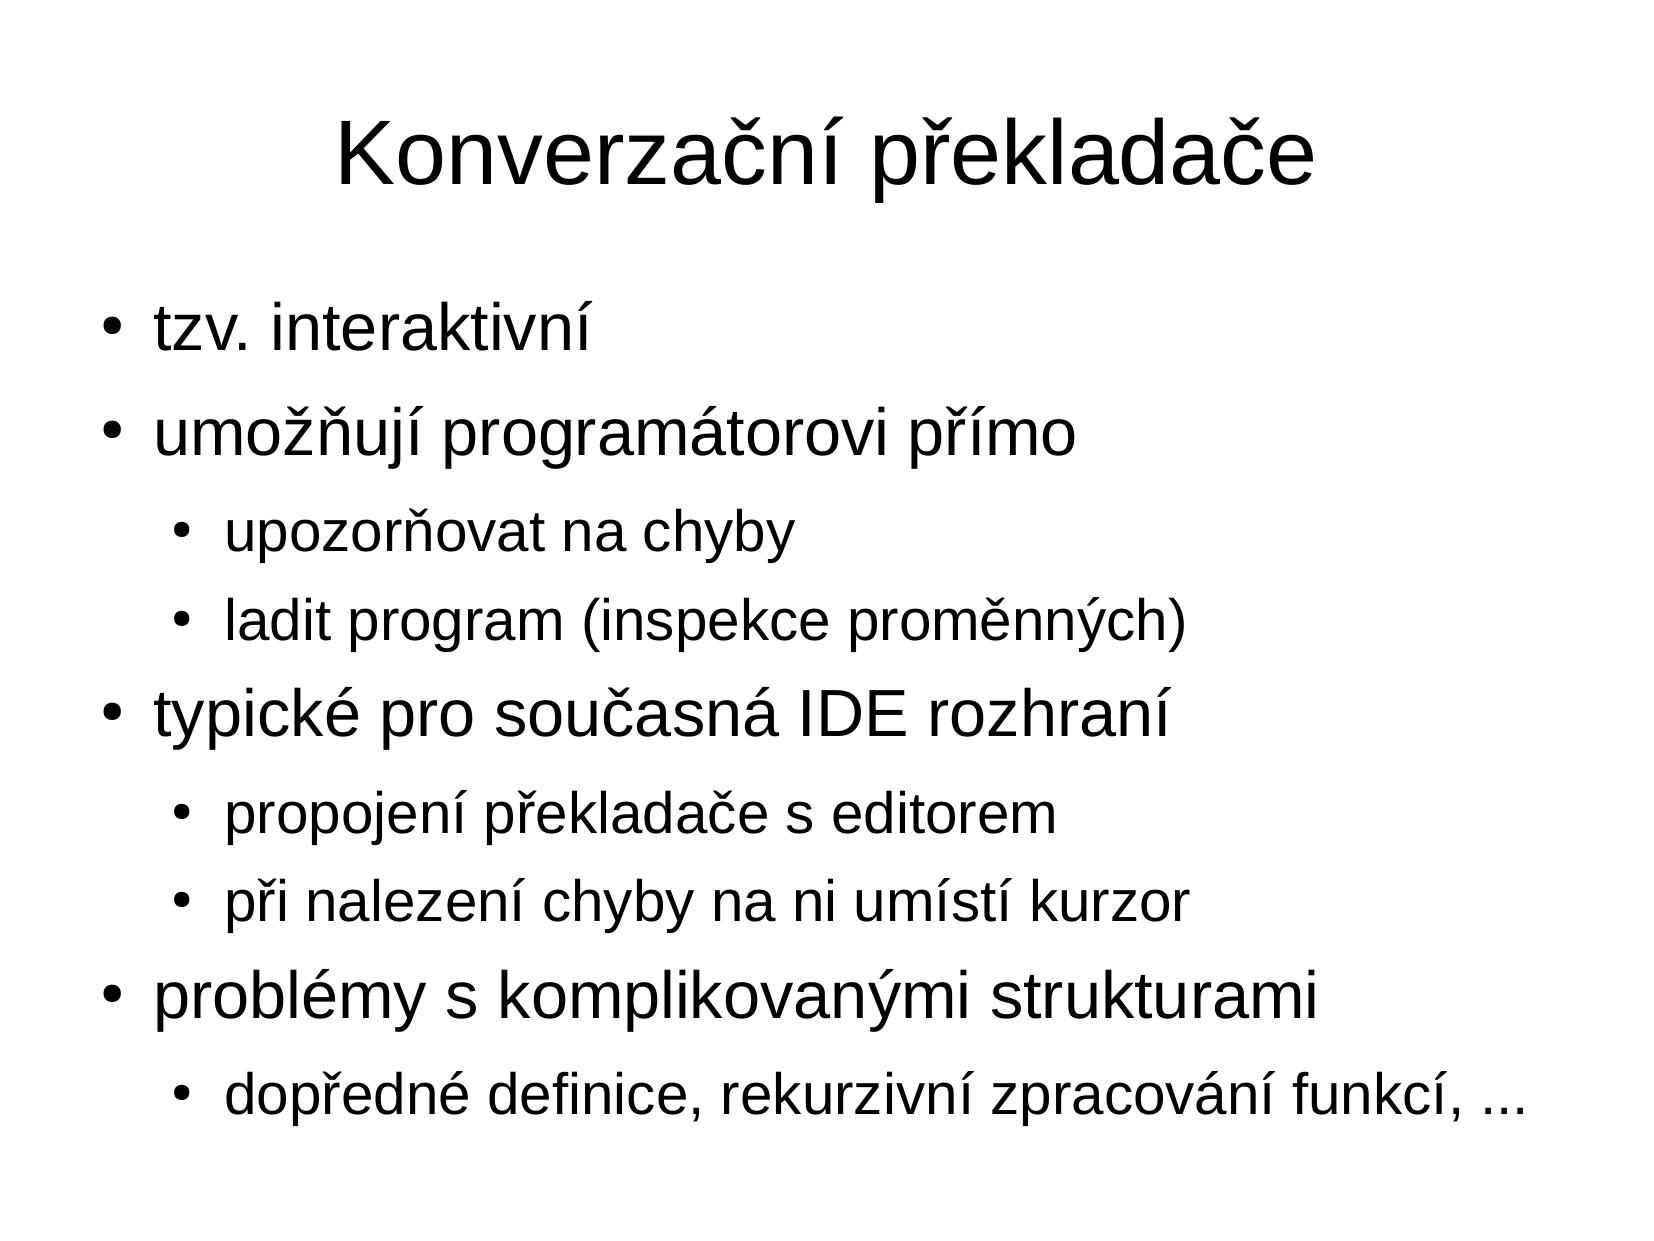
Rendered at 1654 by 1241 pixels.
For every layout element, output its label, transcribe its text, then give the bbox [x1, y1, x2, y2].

list tzv. interaktivní umožňují programátorovi přímo upozorňovat na chyby ladit program (inspekce proměnných) typické pro současná IDE rozhraní propojení překladače s editorem při nalezení chyby na ni umístí kurzor problémy s komplikovanými strukturami dopředné definice, rekurzivní zpracování funkcí, ... [82, 290, 1571, 1128]
title Konverzační překladače [82, 56, 1571, 250]
